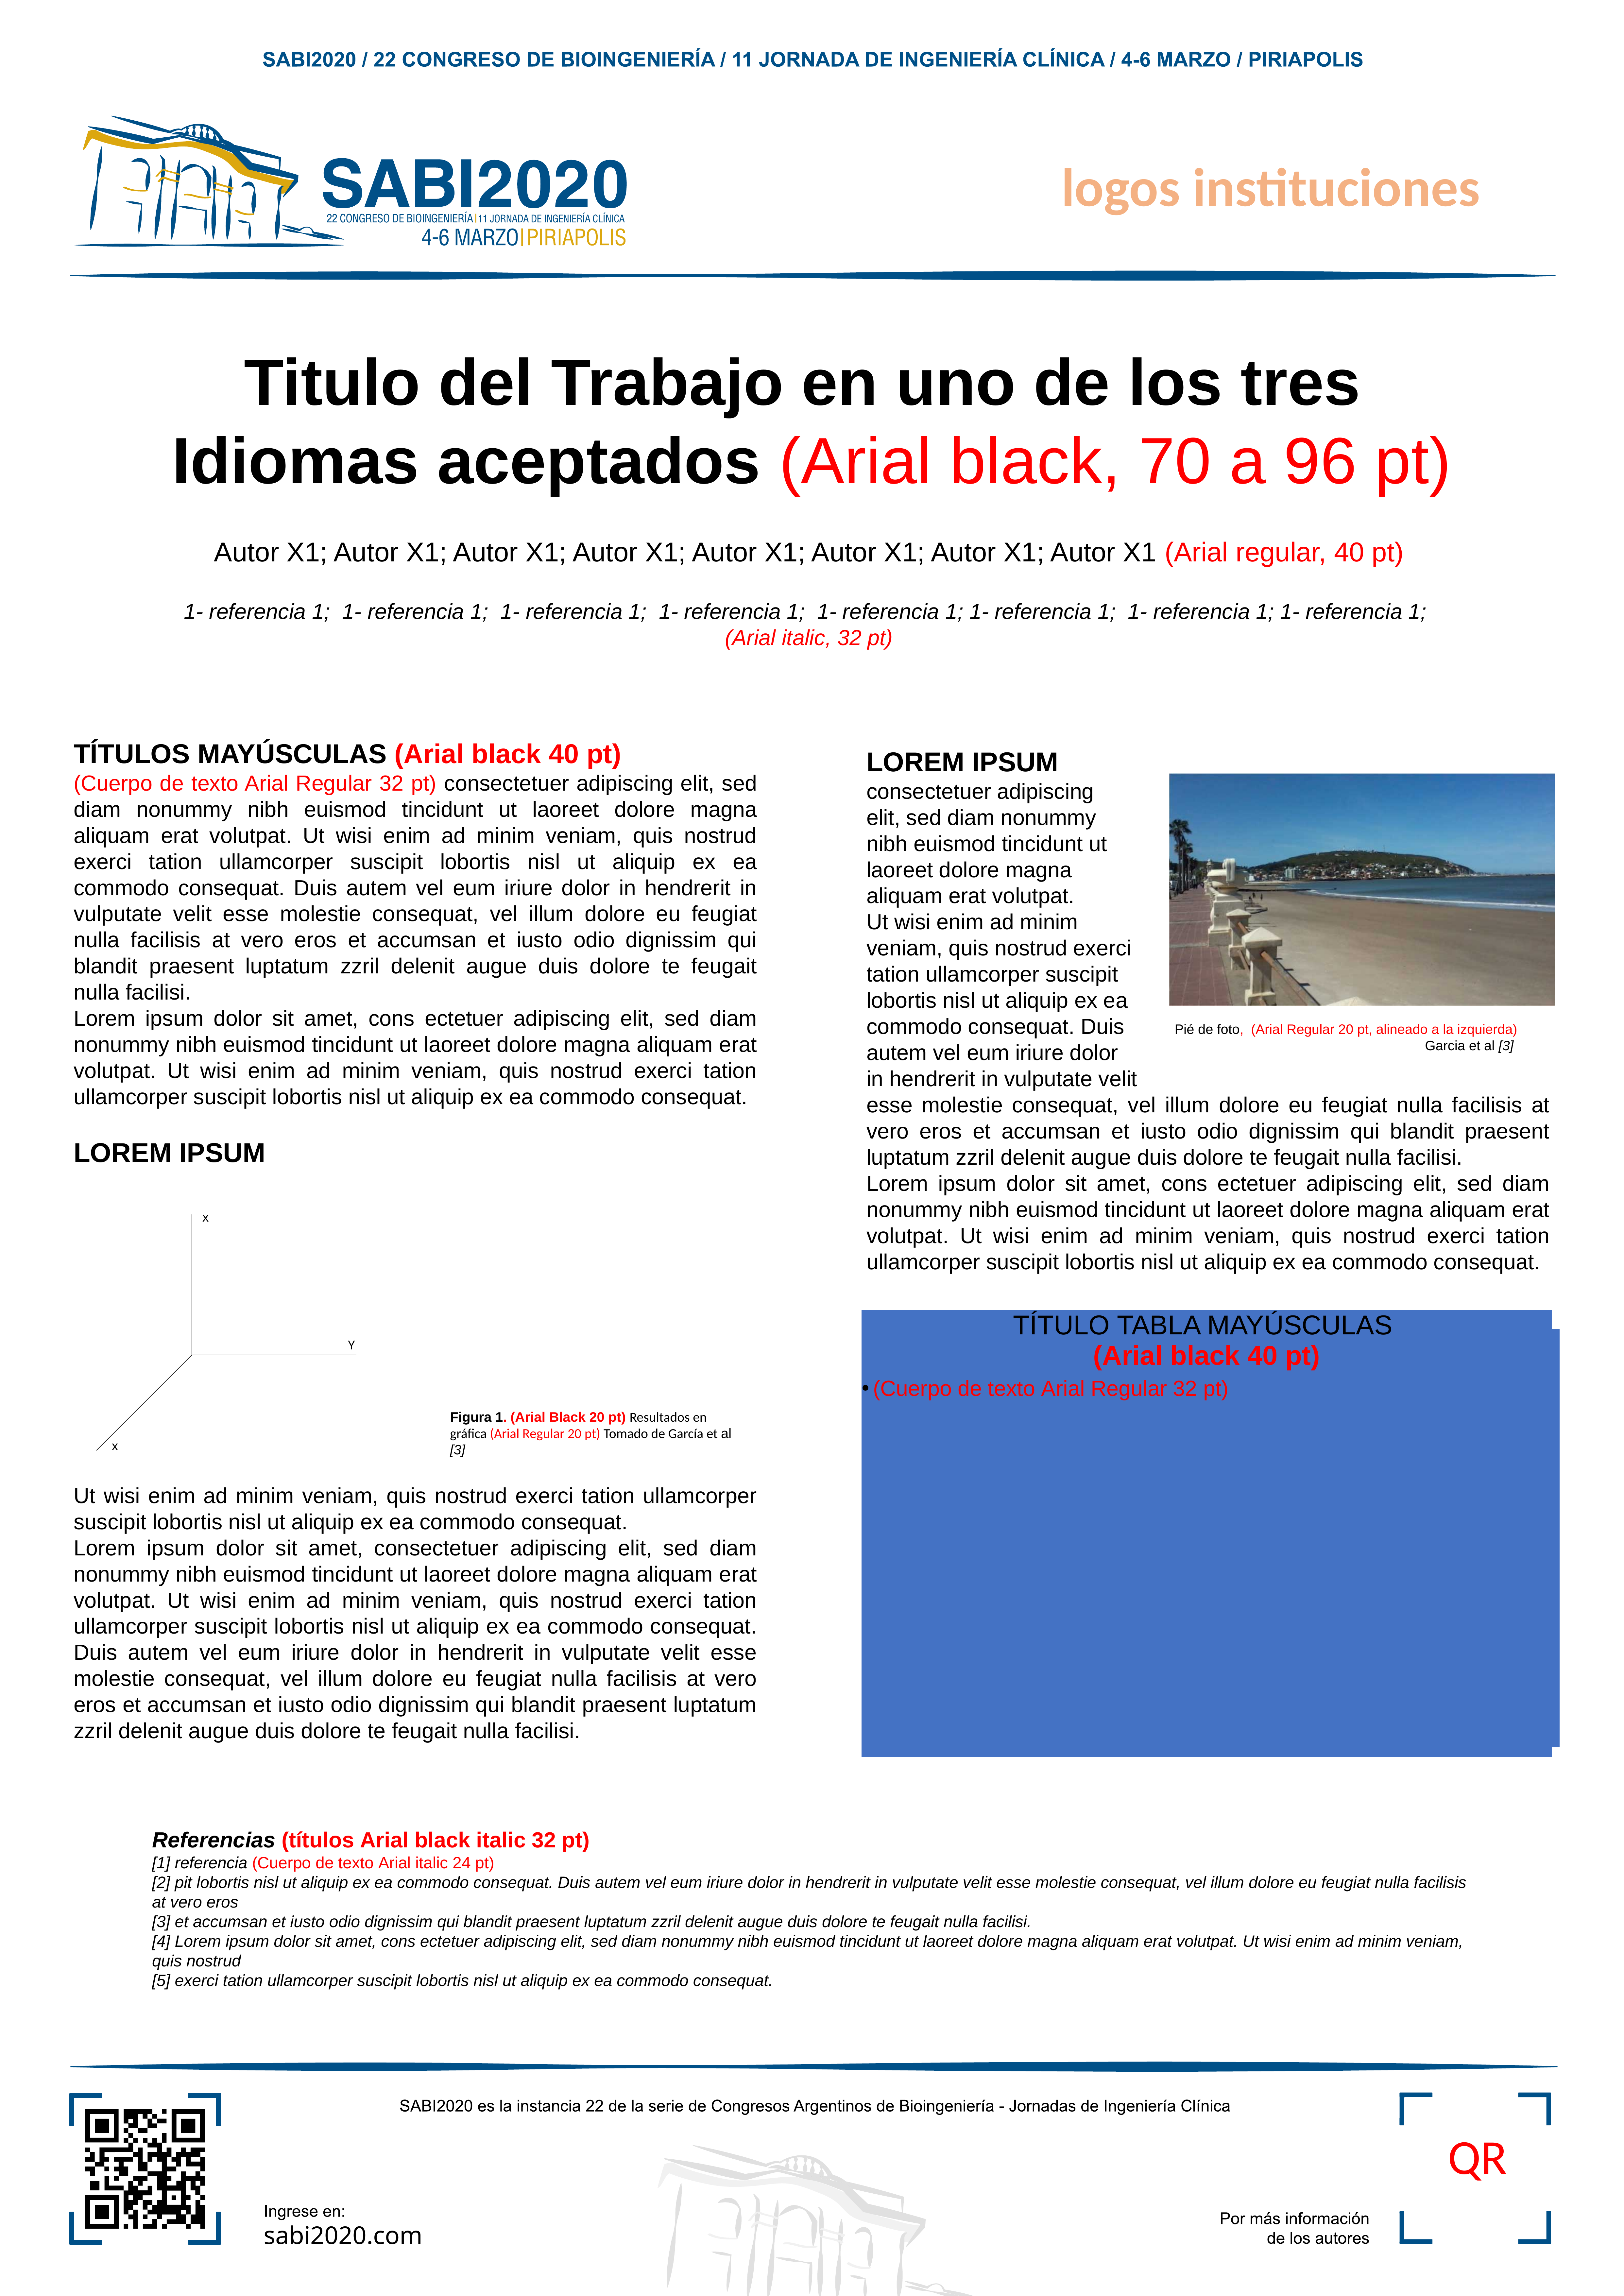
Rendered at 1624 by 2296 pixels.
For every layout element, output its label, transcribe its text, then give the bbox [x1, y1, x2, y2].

table_cell [948, 1594, 1034, 1648]
table_cell [1379, 1648, 1466, 1703]
table_cell [1293, 1431, 1379, 1485]
table_cell [1293, 1485, 1379, 1539]
table_cell [862, 1539, 948, 1594]
table_cell [1237, 1703, 1293, 1757]
table_cell [1466, 1431, 1552, 1485]
text_box 1- referencia 1; 1- referencia 1; 1- referencia 1; 1- referencia 1; 1- referencia 1; 1- referencia 1; 1- referencia 1; 1- referencia 1; (Arial italic, 32 pt) [104, 595, 1514, 653]
table_cell [862, 1485, 948, 1539]
table_cell [1466, 1539, 1552, 1594]
table_cell [1034, 1485, 1120, 1539]
table_cell [862, 1594, 948, 1648]
table_cell [1293, 1594, 1379, 1648]
text_box LOREM IPSUM consectetuer adipiscing elit, sed diam nonummy nibh euismod tincidunt ut laoreet dolore magna aliquam erat volutpat. Ut wisi enim ad minim veniam, quis nostrud exerci tation ullamcorper suscipit lobortis nisl ut aliquip ex ea commodo consequat. Duis autem vel eum iriure dolor in hendrerit in vulputate velit esse molestie consequat, vel illum dolore eu feugiat nulla facilisis at vero eros et accumsan et iusto odio dignissim qui blandit praesent luptatum zzril delenit augue duis dolore te feugait nulla facilisi. Lorem ipsum dolor sit amet, cons ectetuer adipiscing elit, sed diam nonummy nibh euismod tincidunt ut laoreet dolore magna aliquam erat volutpat. Ut wisi enim ad minim veniam, quis nostrud exerci tation ullamcorper suscipit lobortis nisl ut aliquip ex ea commodo consequat. [862, 742, 1555, 1329]
table_cell [1379, 1485, 1466, 1539]
table_cell [1120, 1431, 1237, 1485]
table_cell [1034, 1703, 1120, 1757]
table_cell [1237, 1485, 1293, 1539]
table_cell [862, 1703, 948, 1757]
table_cell [1034, 1539, 1120, 1594]
table_cell [1120, 1648, 1237, 1703]
table_header TÍTULO TABLA MAYÚSCULAS (Arial black 40 pt) [862, 1310, 1552, 1376]
text_box Titulo del Trabajo en uno de los tres Idiomas aceptados (Arial black, 70 a 96 pt) [69, 337, 1555, 501]
table_cell [862, 1431, 948, 1485]
table_cell [1379, 1431, 1466, 1485]
table_cell [1120, 1594, 1237, 1648]
table_cell [1379, 1594, 1466, 1648]
table_cell [1466, 1648, 1552, 1703]
table_cell [1237, 1376, 1293, 1431]
text_box Figura 1. (Arial Black 20 pt) Resultados en gráfica (Arial Regular 20 pt) Tomado de García et al [3] [445, 1406, 751, 1461]
table_cell [1120, 1539, 1237, 1594]
table_cell [1379, 1376, 1466, 1431]
table_cell [948, 1648, 1034, 1703]
table_cell [1237, 1431, 1293, 1485]
table_cell [948, 1431, 1034, 1485]
text_box Autor X1; Autor X1; Autor X1; Autor X1; Autor X1; Autor X1; Autor X1; Autor X1 (Arial regular, 40 pt) [104, 532, 1514, 570]
table_cell [1237, 1648, 1293, 1703]
table_cell [1379, 1703, 1466, 1757]
text_box TÍTULOS MAYÚSCULAS (Arial black 40 pt) (Cuerpo de texto Arial Regular 32 pt) consectetuer adipiscing elit, sed diam nonummy nibh euismod tincidunt ut laoreet dolore magna aliquam erat volutpat. Ut wisi enim ad minim veniam, quis nostrud exerci tation ullamcorper suscipit lobortis nisl ut aliquip ex ea commodo consequat. Duis autem vel eum iriure dolor in hendrerit in vulputate velit esse molestie consequat, vel illum dolore eu feugiat nulla facilisis at vero eros et accumsan et iusto odio dignissim qui blandit praesent luptatum zzril delenit augue duis dolore te feugait nulla facilisi. Lorem ipsum dolor sit amet, cons ectetuer adipiscing elit, sed diam nonummy nibh euismod tincidunt ut laoreet dolore magna aliquam erat volutpat. Ut wisi enim ad minim veniam, quis nostrud exerci tation ullamcorper suscipit lobortis nisl ut aliquip ex ea commodo consequat. LOREM IPSUM Ut wisi enim ad minim veniam, quis nostrud exerci tation ullamcorper suscipit lobortis nisl ut aliquip ex ea commodo consequat. Lorem ipsum dolor sit amet, consectetuer adipiscing elit, sed diam nonummy nibh euismod tincidunt ut laoreet dolore magna aliquam erat volutpat. Ut wisi enim ad minim veniam, quis nostrud exerci tation ullamcorper suscipit lobortis nisl ut aliquip ex ea commodo consequat. Duis autem vel eum iriure dolor in hendrerit in vulputate velit esse molestie consequat, vel illum dolore eu feugiat nulla facilisis at vero eros et accumsan et iusto odio dignissim qui blandit praesent luptatum zzril delenit augue duis dolore te feugait nulla facilisi. [69, 734, 762, 1756]
table_cell [1293, 1703, 1379, 1757]
picture [2, 0, 1624, 299]
table_cell [1293, 1539, 1379, 1594]
text_box QR [1425, 2122, 1531, 2187]
table_cell [1237, 1539, 1293, 1594]
table_cell [948, 1703, 1034, 1757]
table_cell [1237, 1594, 1293, 1648]
table_cell [1379, 1539, 1466, 1594]
table_cell [1466, 1376, 1552, 1431]
picture [3, 2030, 1624, 2296]
table_cell [1293, 1648, 1379, 1703]
table_cell (Cuerpo de texto Arial Regular 32 pt) [862, 1376, 1237, 1431]
table_cell [862, 1648, 948, 1703]
text_box Referencias (títulos Arial black italic 32 pt) [1] referencia (Cuerpo de texto Arial italic 24 pt) [2] pit lobortis nisl ut aliquip ex ea commodo consequat. Duis autem vel eum iriure dolor in hendrerit in vulputate velit esse molestie consequat, vel illum dolore eu feugiat nulla facilisis at vero eros [3] et accumsan et iusto odio dignissim qui blandit praesent luptatum zzril delenit augue duis dolore te feugait nulla facilisi. [4] Lorem ipsum dolor sit amet, cons ectetuer adipiscing elit, sed diam nonummy nibh euismod tincidunt ut laoreet dolore magna aliquam erat volutpat. Ut wisi enim ad minim veniam, quis nostrud [5] exerci tation ullamcorper suscipit lobortis nisl ut aliquip ex ea commodo consequat. [147, 1823, 1483, 1994]
table_cell [1466, 1594, 1552, 1648]
table_cell [1120, 1485, 1237, 1539]
text_box Pié de foto, (Arial Regular 20 pt, alineado a la izquierda) Garcia et al [3] [1170, 1018, 1556, 1056]
table_cell [1466, 1703, 1552, 1757]
table_cell [1034, 1594, 1120, 1648]
table_cell [1034, 1431, 1120, 1485]
table_cell [1293, 1376, 1379, 1431]
picture [1168, 773, 1555, 1006]
table_cell [1120, 1703, 1237, 1757]
picture [69, 1188, 374, 1461]
table_header [1552, 1329, 1560, 1747]
table_cell [1466, 1485, 1552, 1539]
table_cell [1034, 1648, 1120, 1703]
table_cell [948, 1485, 1034, 1539]
table_cell [948, 1539, 1034, 1594]
